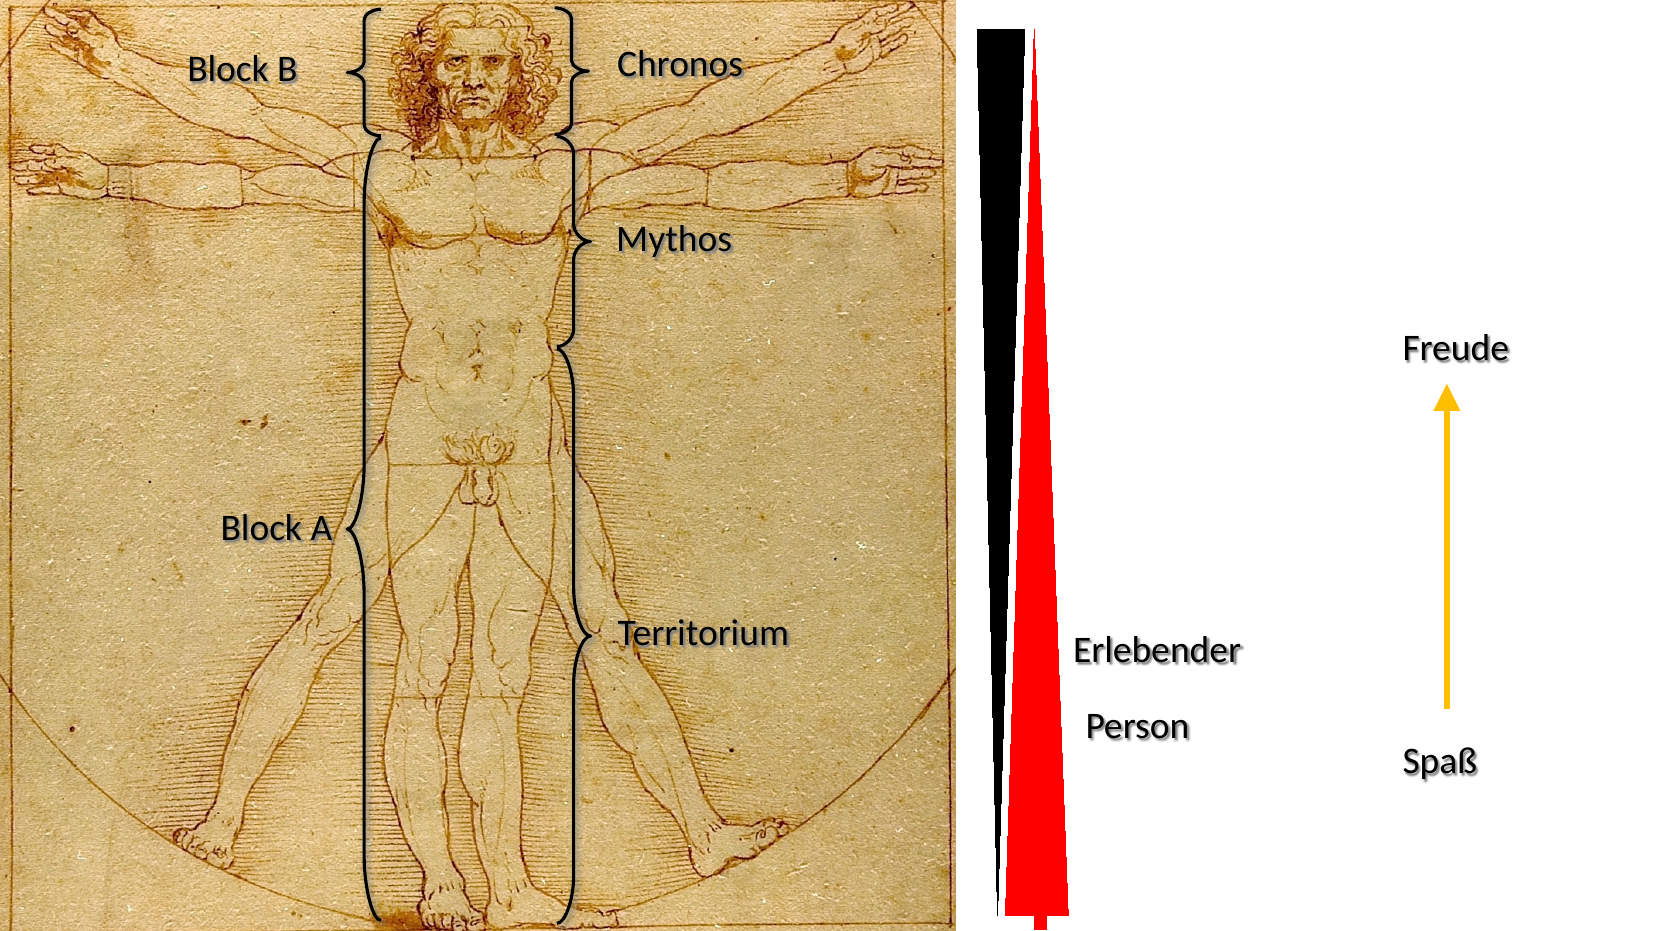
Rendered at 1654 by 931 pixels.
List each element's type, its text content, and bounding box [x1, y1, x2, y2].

text_box Chronos [602, 40, 759, 94]
picture [0, 0, 956, 931]
text_box Person [1070, 702, 1397, 831]
text_box [977, 29, 1025, 916]
text_box [1005, 29, 1069, 916]
text_box Mythos [601, 215, 748, 269]
text_box Freude [1387, 324, 1544, 378]
text_box Spaß [1387, 738, 1544, 791]
text_box Block B [172, 46, 313, 99]
text_box Block A [205, 504, 348, 557]
text_box Erlebender [1058, 626, 1257, 679]
text_box Territorium [602, 609, 805, 663]
